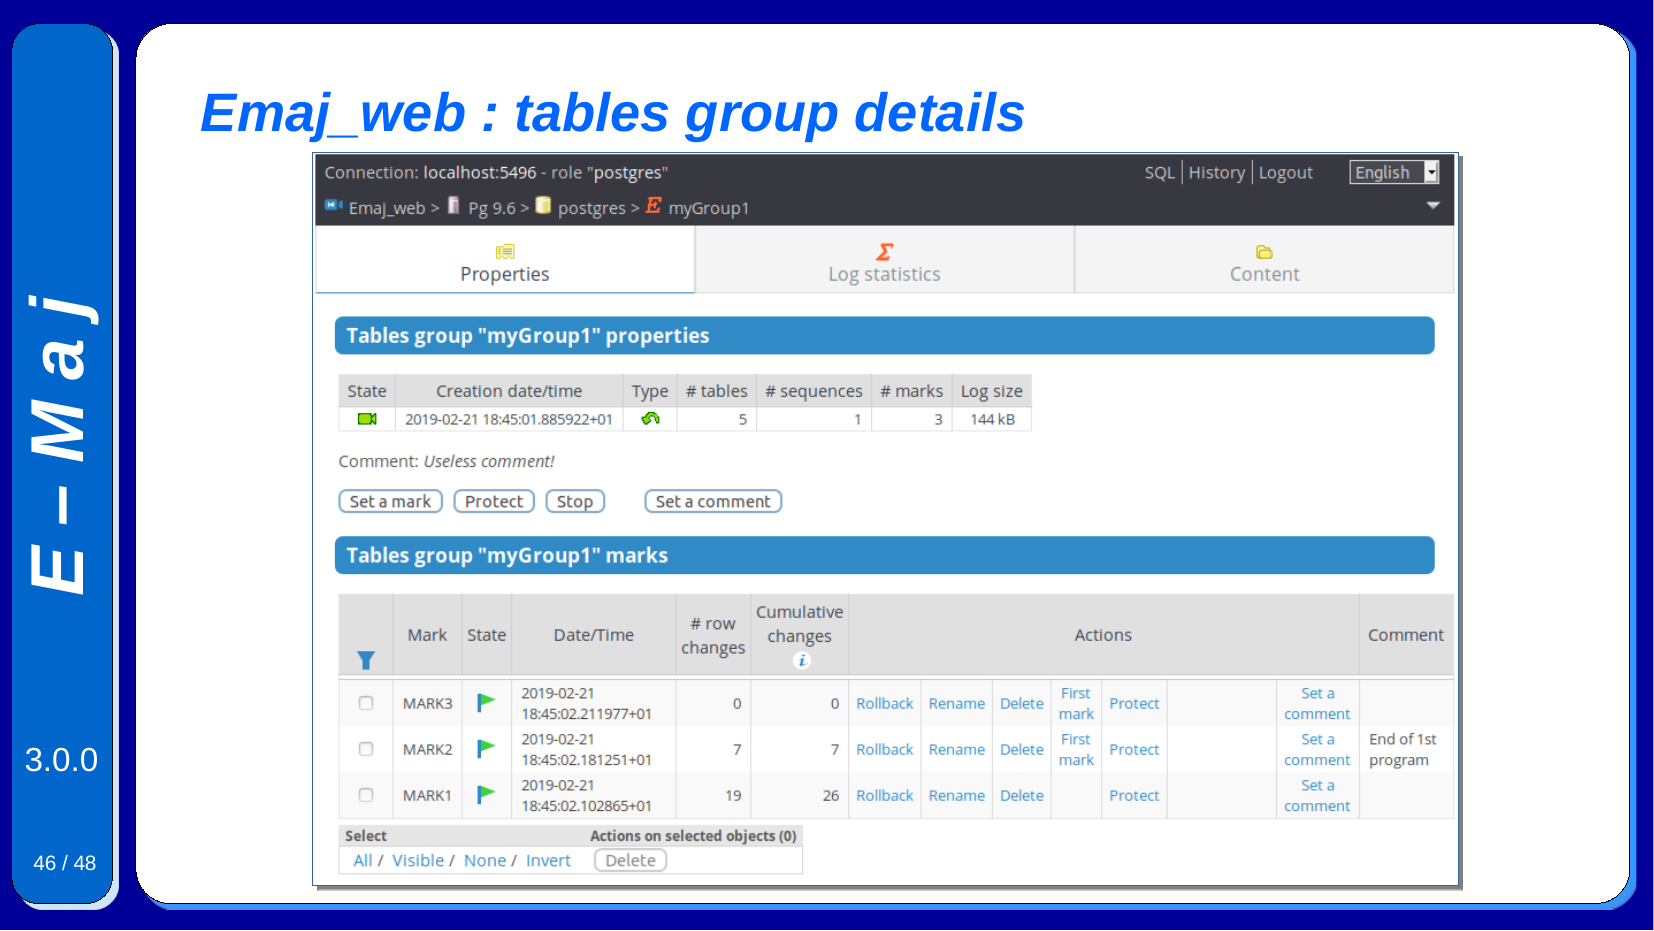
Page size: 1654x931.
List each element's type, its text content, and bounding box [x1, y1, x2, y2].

title Emaj_web : tables group details [200, 34, 1575, 191]
picture [312, 152, 1459, 886]
